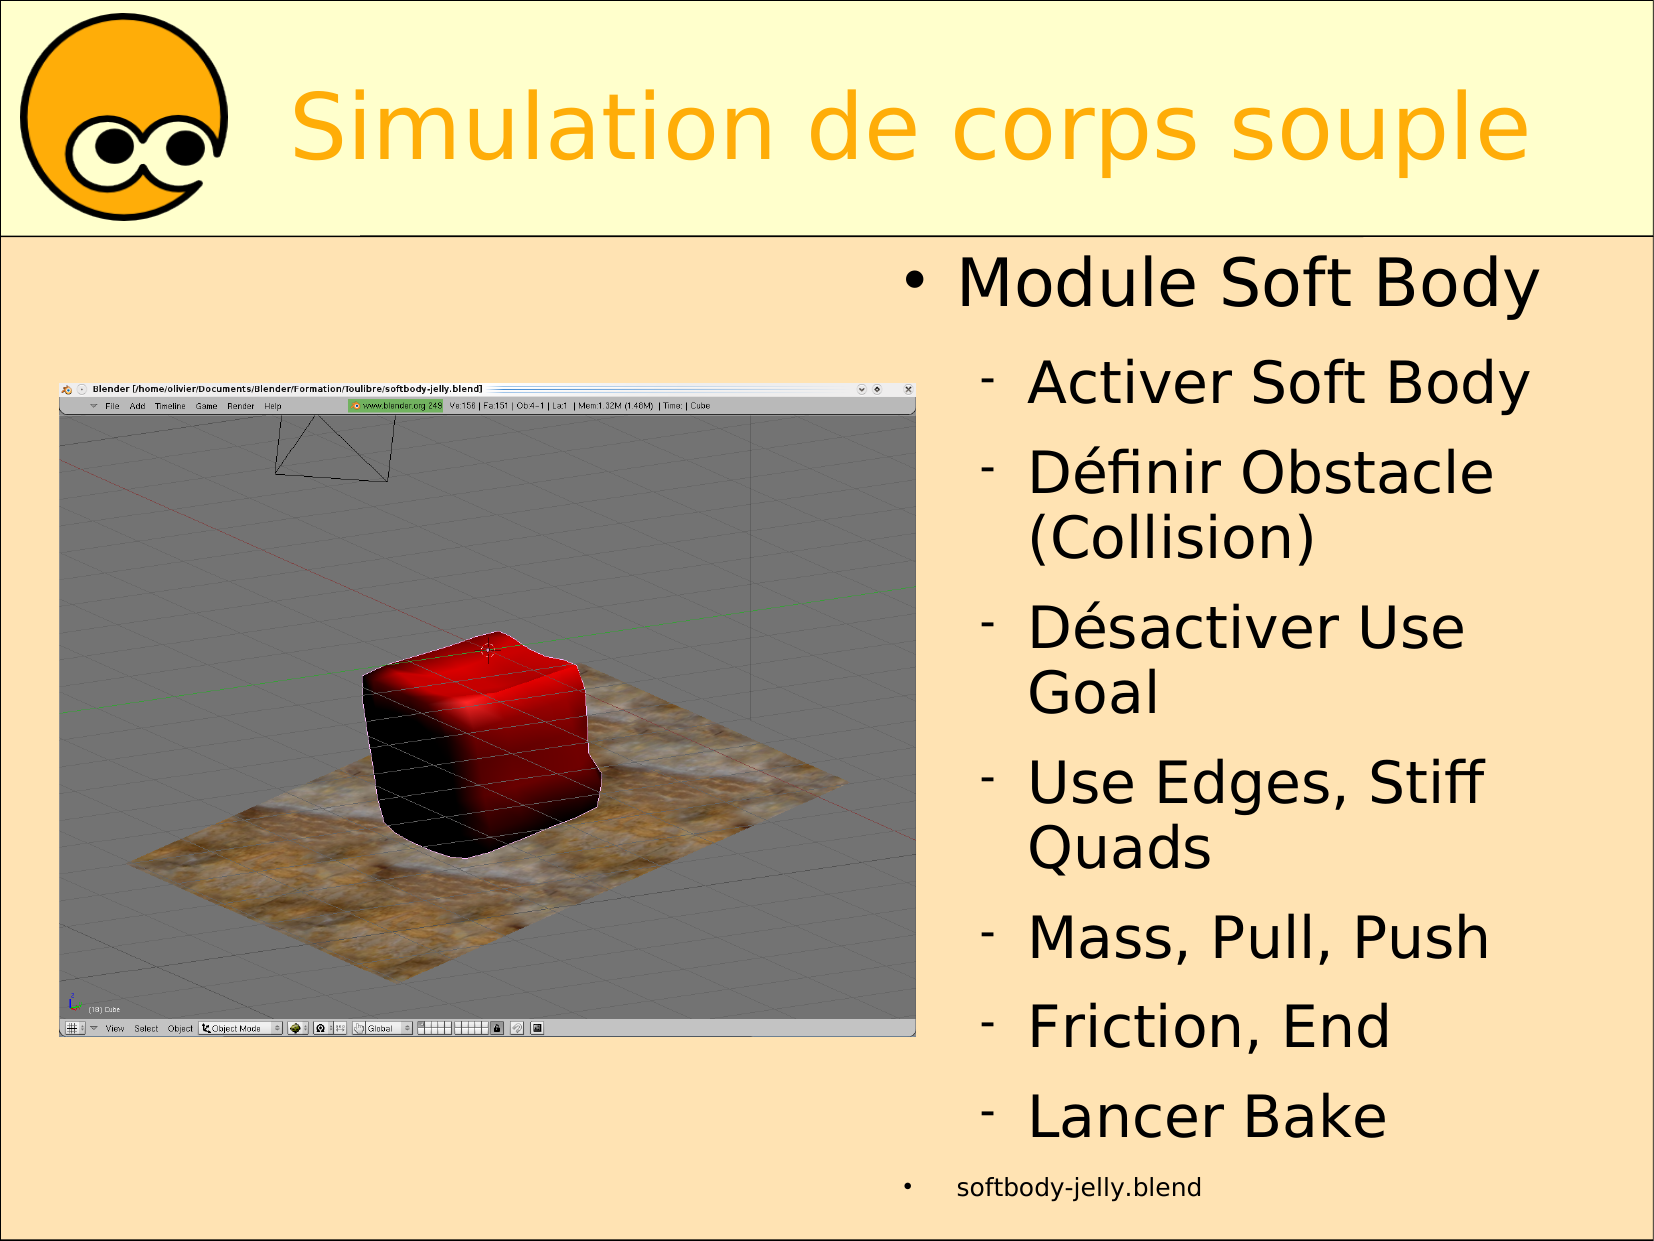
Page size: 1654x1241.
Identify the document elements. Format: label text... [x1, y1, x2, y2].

picture [20, 13, 228, 221]
title Simulation de corps souple [252, 21, 1571, 235]
list Module Soft Body Activer Soft Body Définir Obstacle (Collision) Désactiver Use Goal Use Edges, Stiff Quads Mass, Pull, Push Friction, End Lancer Bake softbody-jelly.blend [885, 246, 1595, 1211]
picture [59, 383, 916, 1037]
